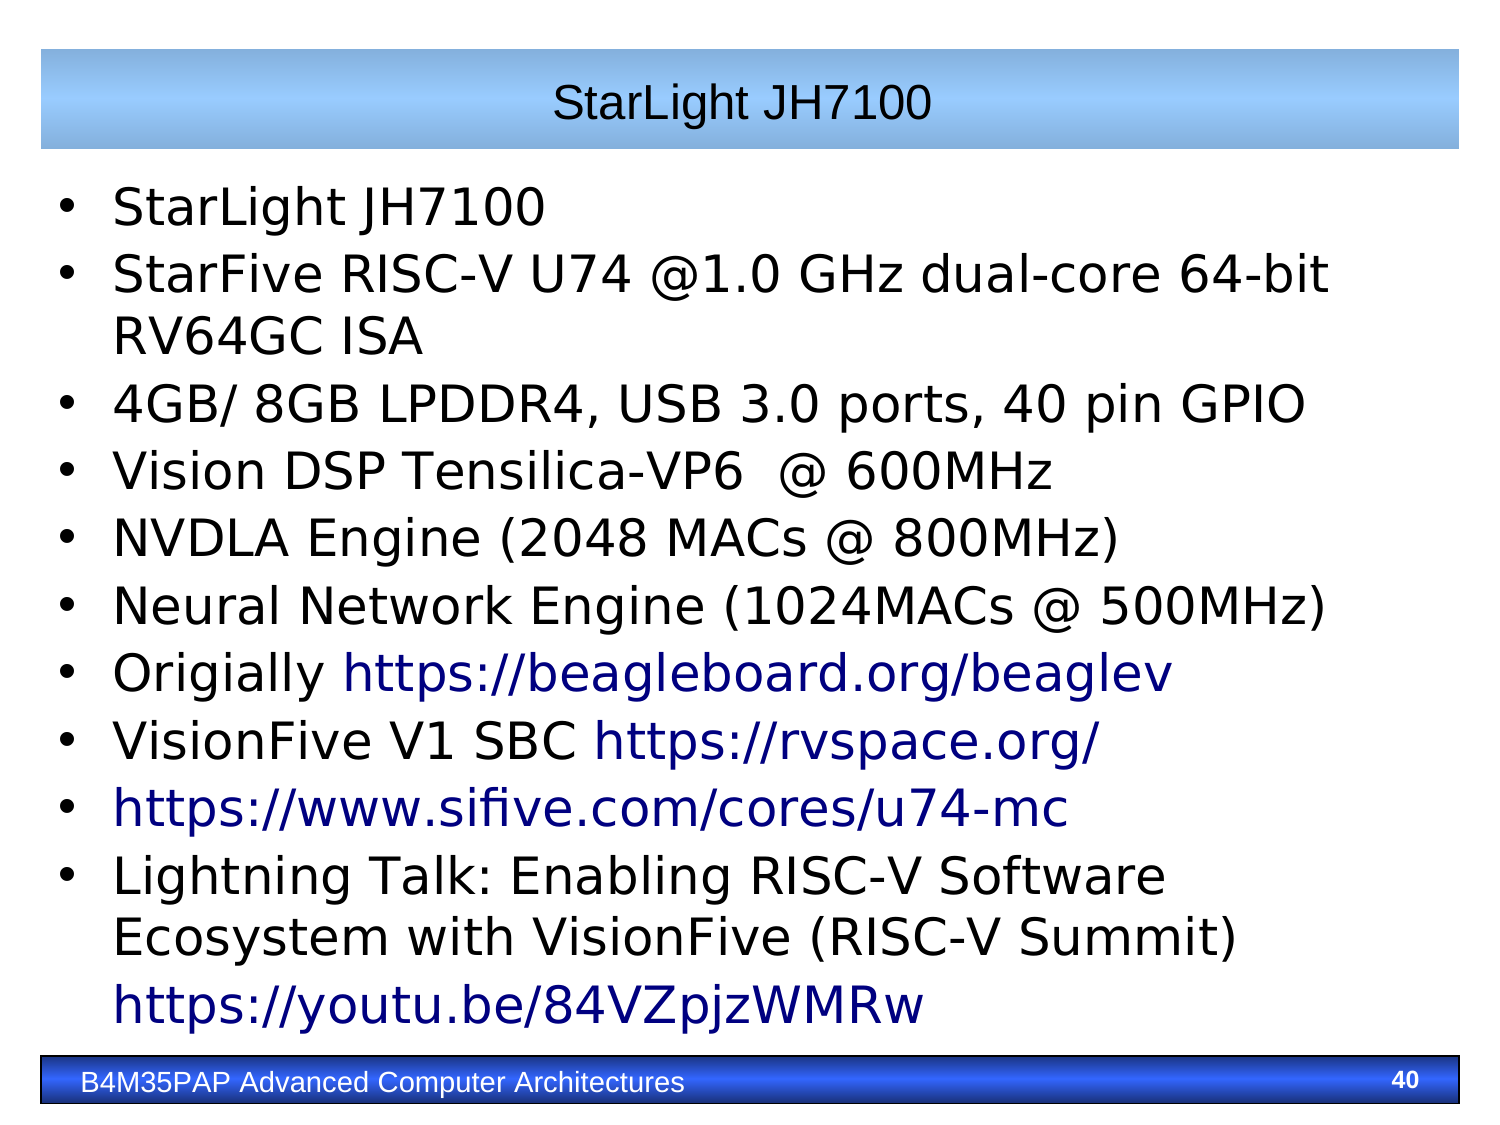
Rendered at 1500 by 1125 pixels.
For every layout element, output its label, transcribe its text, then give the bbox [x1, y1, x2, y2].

title StarLight JH7100 [41, 49, 1459, 149]
list StarLight JH7100 StarFive RISC-V U74 @1.0 GHz dual-core 64-bit RV64GC ISA 4GB/ 8GB LPDDR4, USB 3.0 ports, 40 pin GPIO Vision DSP Tensilica-VP6 @ 600MHz NVDLA Engine (2048 MACs @ 800MHz) Neural Network Engine (1024MACs @ 500MHz) Origially https://beagleboard.org/beaglev VisionFive V1 SBC https://rvspace.org/ https://www.sifive.com/cores/u74-mc Lightning Talk: Enabling RISC-V Software Ecosystem with VisionFive (RISC-V Summit) https://youtu.be/84VZpjzWMRw [44, 166, 1458, 1045]
